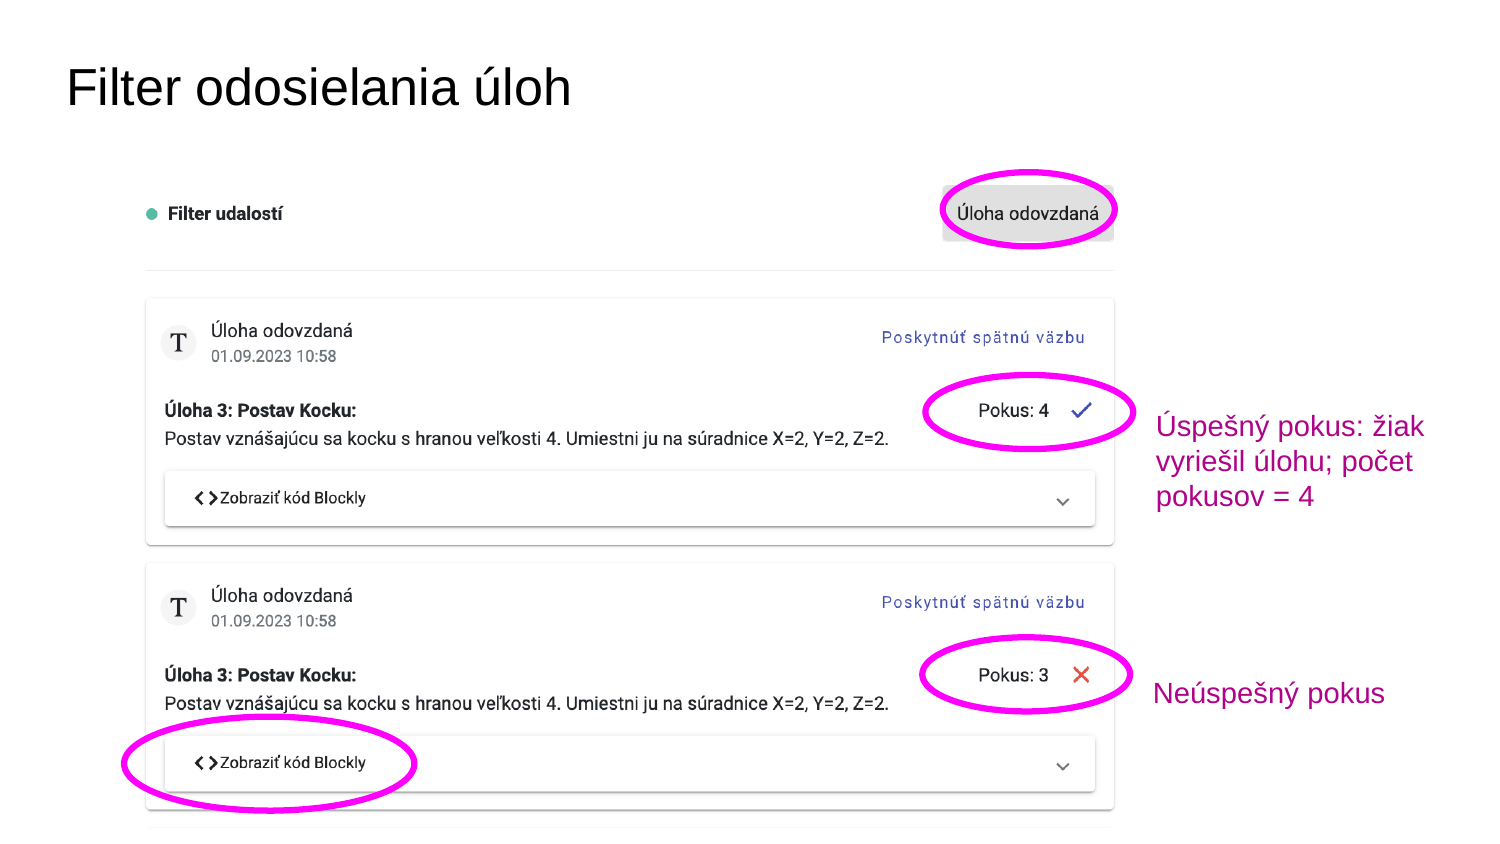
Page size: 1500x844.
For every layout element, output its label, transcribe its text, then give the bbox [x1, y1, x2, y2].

picture [946, 176, 1111, 243]
text_box Úspešný pokus: žiak vyriešil úlohu; počet pokusov = 4 [1140, 399, 1500, 521]
picture [113, 174, 1191, 828]
title Filter odosielania úloh [51, 38, 1449, 133]
text_box Neúspešný pokus [1137, 666, 1498, 717]
